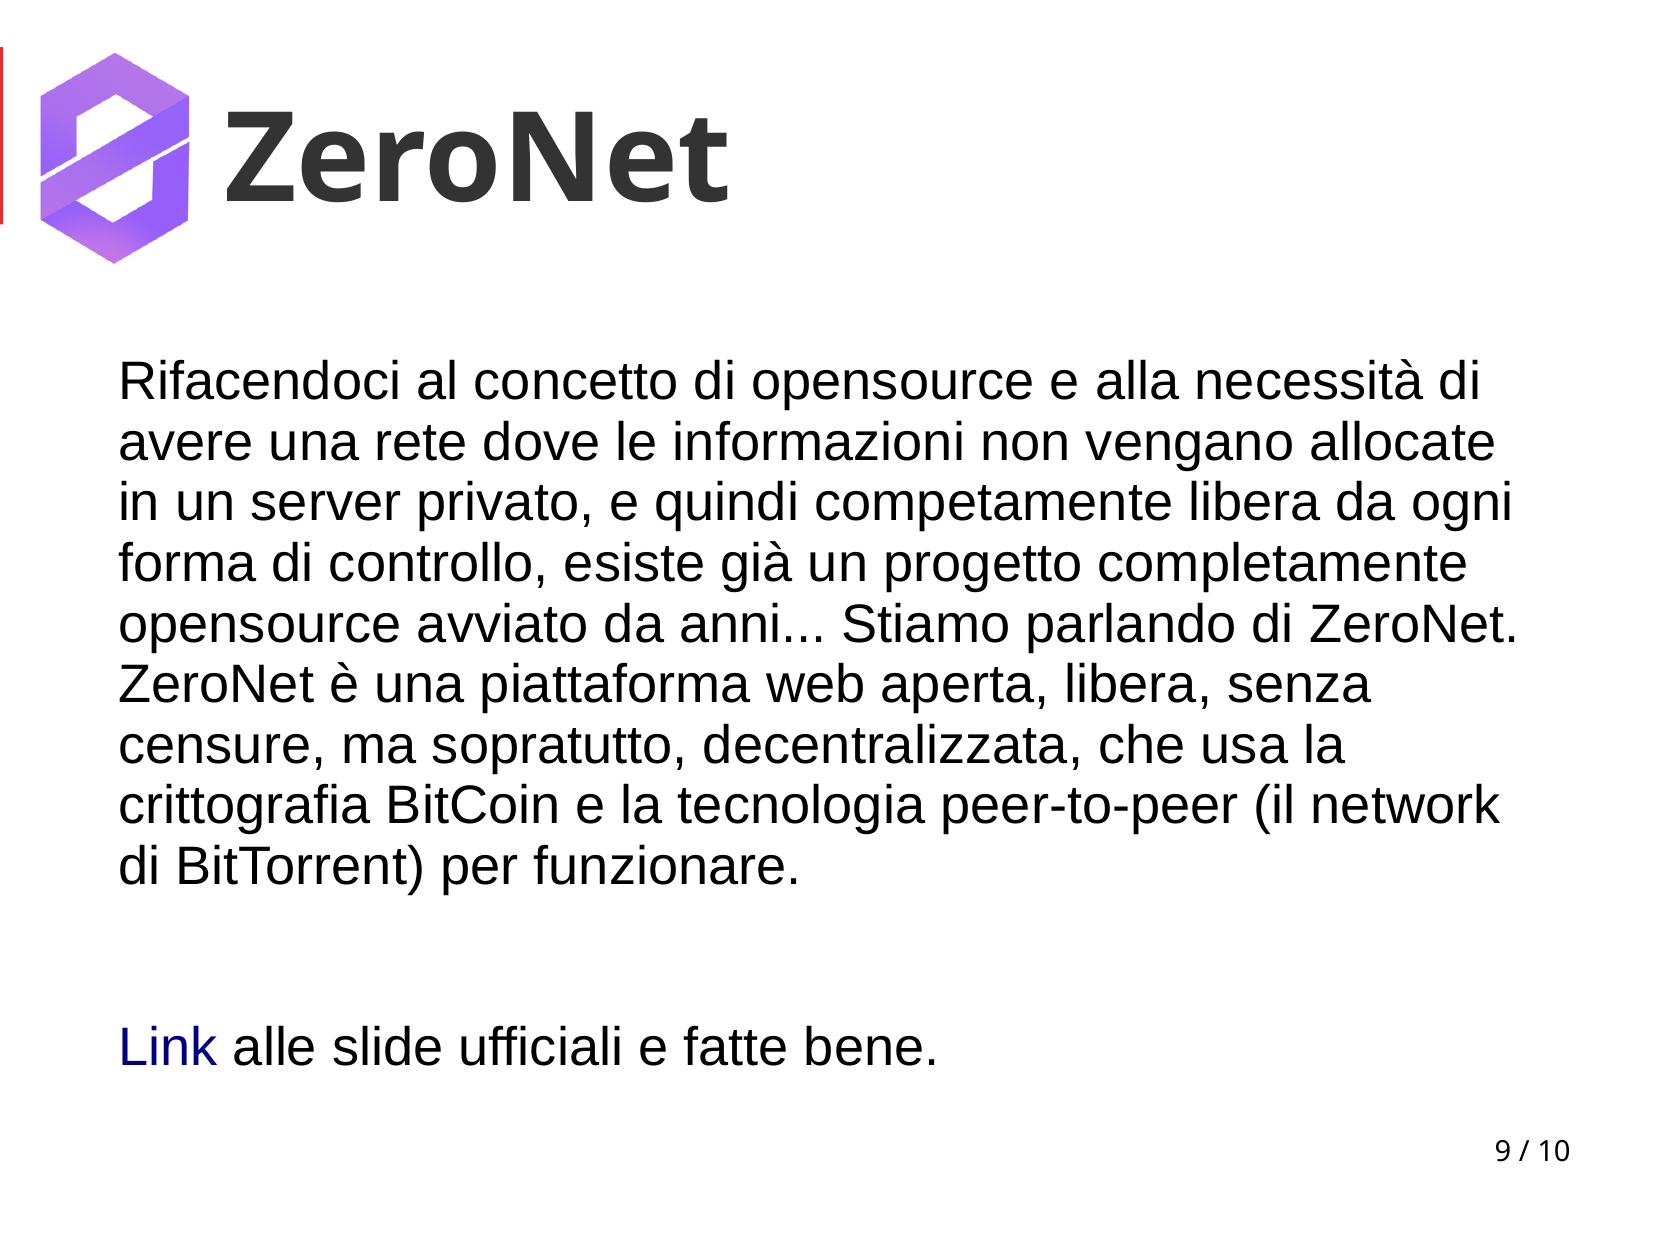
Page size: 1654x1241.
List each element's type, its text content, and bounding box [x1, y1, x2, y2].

subtitle Rifacendoci al concetto di opensource e alla necessità di avere una rete dove le informazioni non vengano allocate in un server privato, e quindi competamente libera da ogni forma di controllo, esiste già un progetto completamente opensource avviato da anni... Stiamo parlando di ZeroNet. ZeroNet è una piattaforma web aperta, libera, senza censure, ma sopratutto, decentralizzata, che usa la crittografia BitCoin e la tecnologia peer-to-peer (il network di BitTorrent) per funzionare. Link alle slide ufficiali e fatte bene. [118, 352, 1536, 1076]
title ZeroNet [225, 49, 1571, 257]
picture [3, 47, 225, 269]
